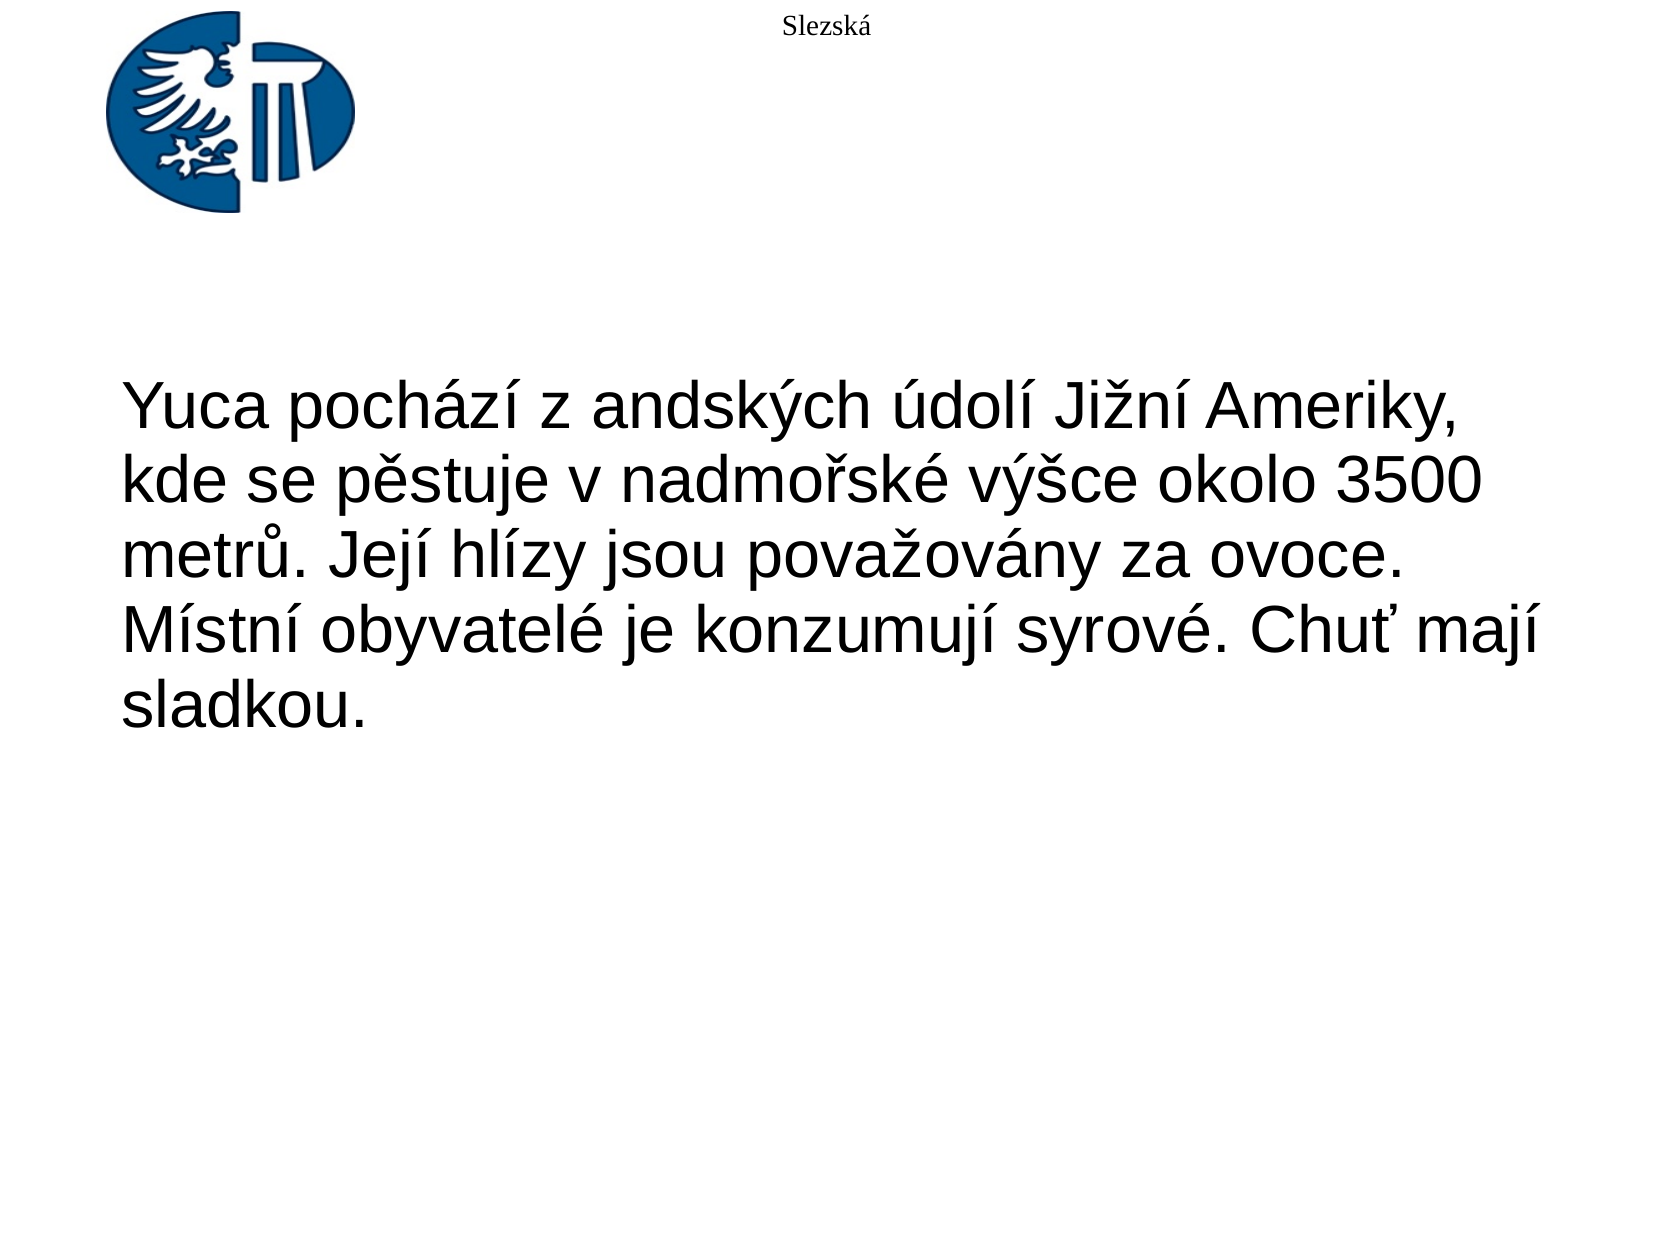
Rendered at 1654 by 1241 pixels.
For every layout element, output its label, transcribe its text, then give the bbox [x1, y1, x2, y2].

picture [106, 11, 355, 213]
text_box Yuca pochází z andských údolí Jižní Ameriky, kde se pěstuje v nadmořské výšce okolo 3500 metrů. Její hlízy jsou považovány za ovoce. Místní obyvatelé je konzumují syrové. Chuť mají sladkou. [106, 360, 1583, 835]
